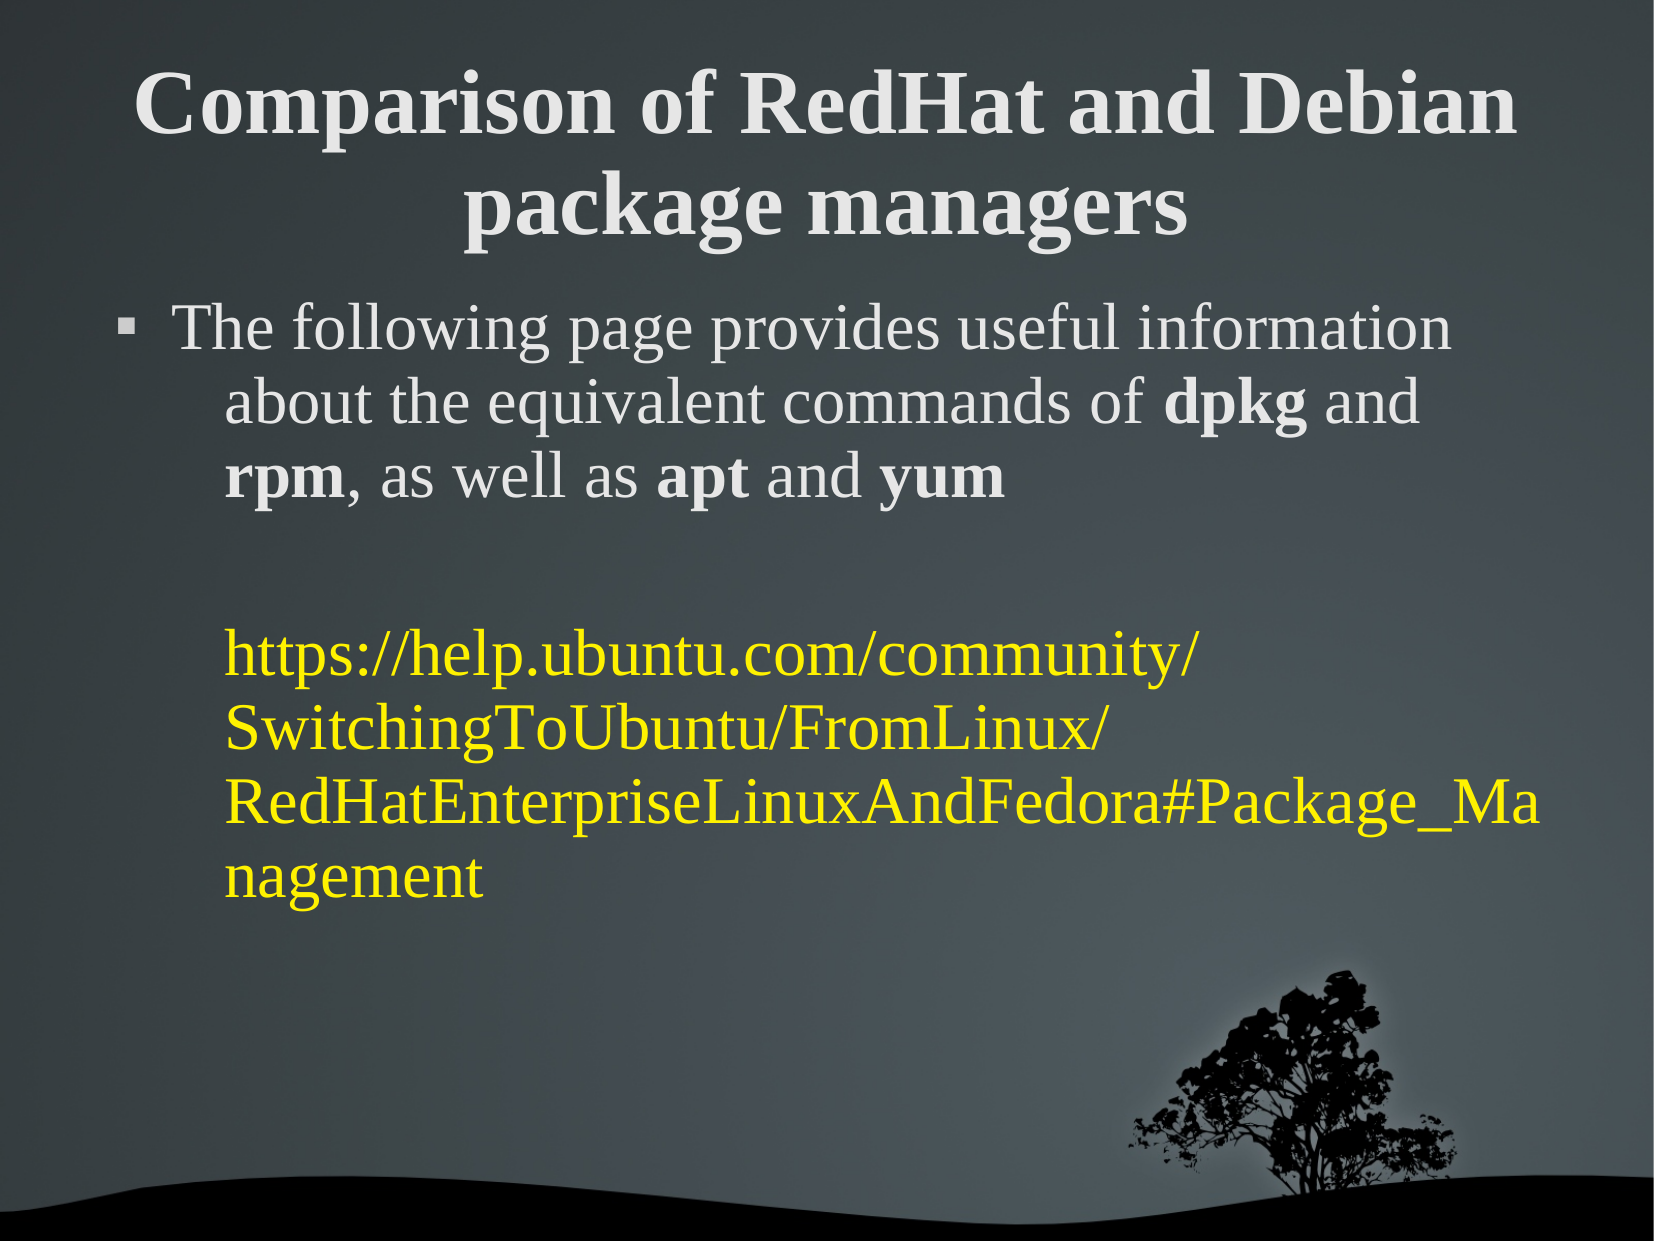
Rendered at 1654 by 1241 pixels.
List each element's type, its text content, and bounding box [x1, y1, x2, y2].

title Comparison of RedHat and Debian package managers [82, 33, 1571, 273]
picture [0, 0, 1654, 1241]
list The following page provides useful information about the equivalent commands of dpkg and rpm, as well as apt and yum https://help.ubuntu.com/community/SwitchingToUbuntu/FromLinux/RedHatEnterpriseLinuxAndFedora#Package_Management [82, 290, 1571, 1109]
